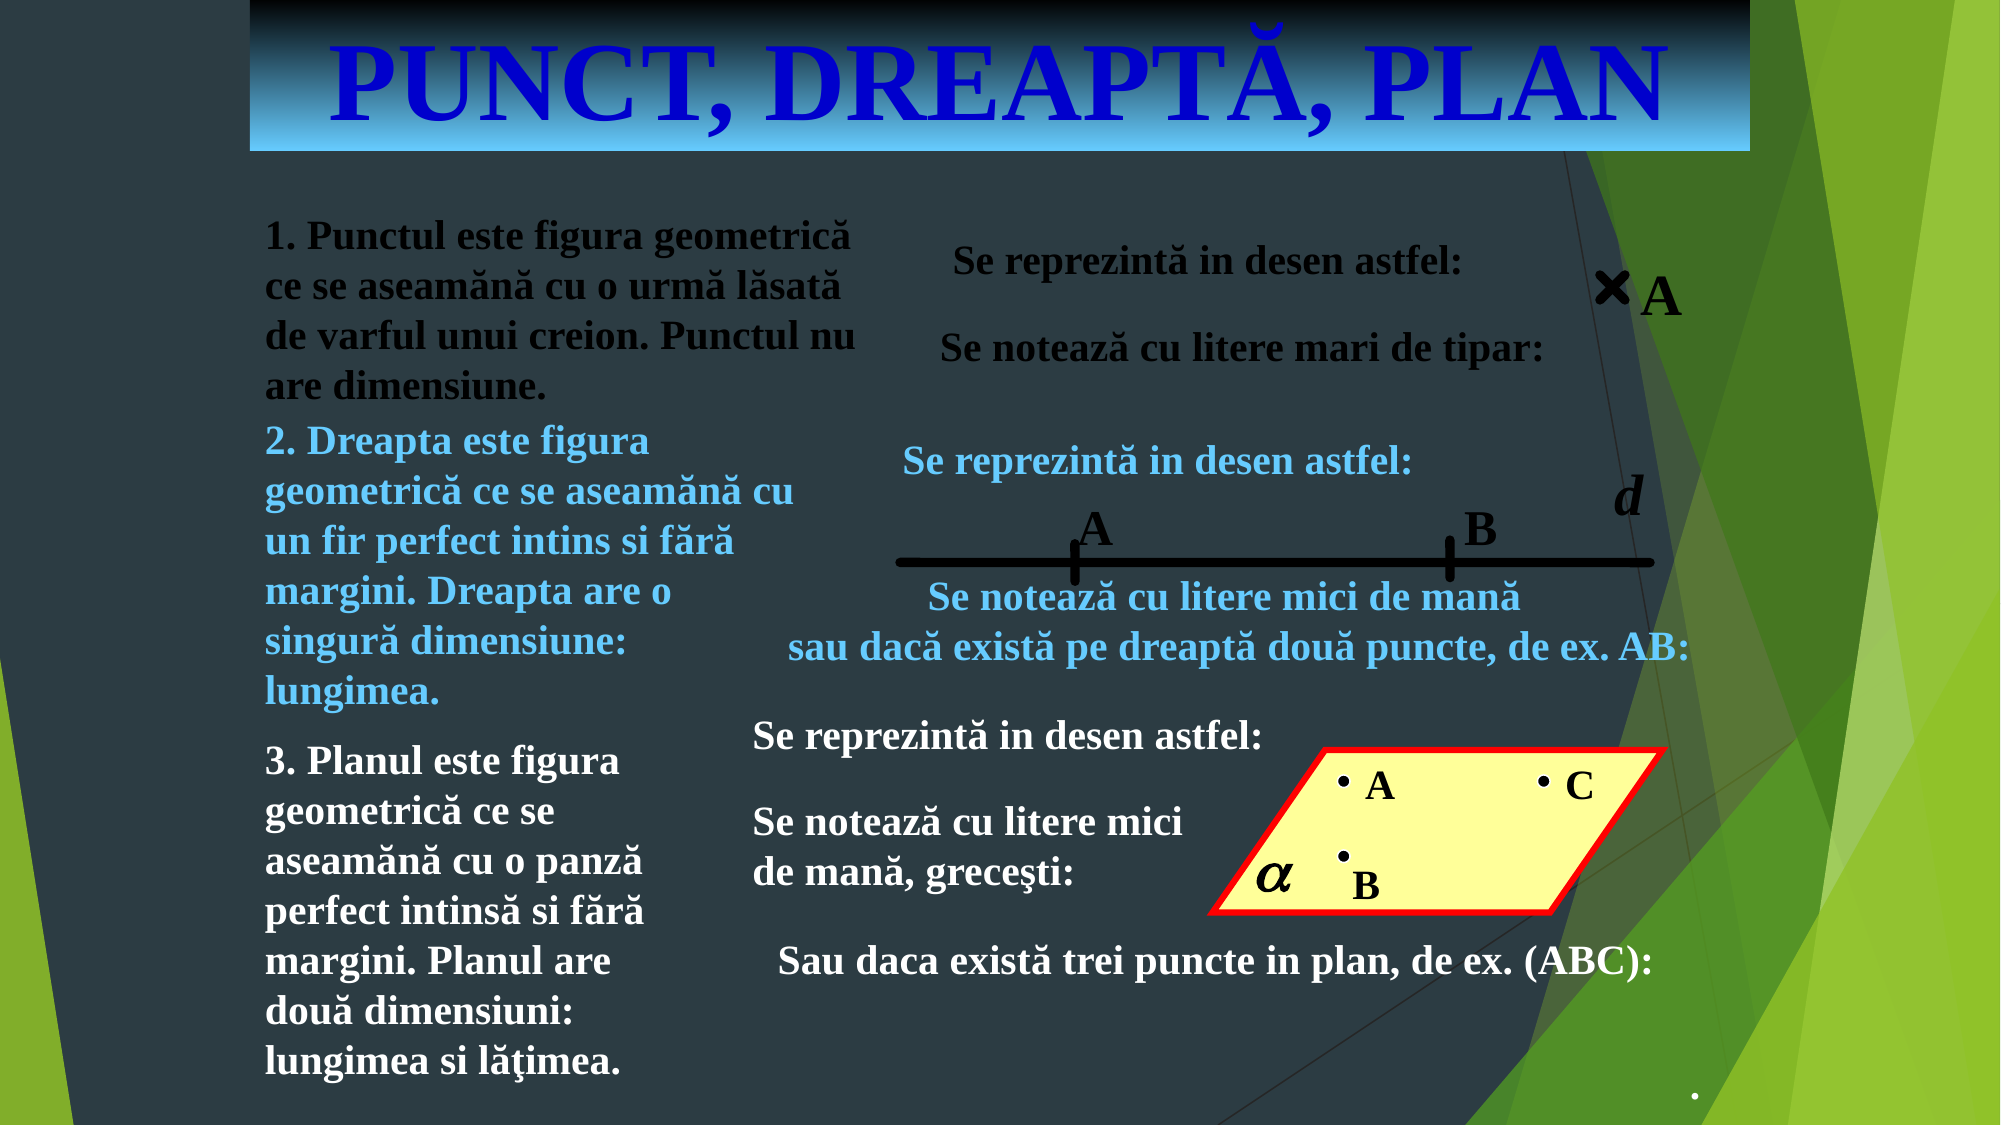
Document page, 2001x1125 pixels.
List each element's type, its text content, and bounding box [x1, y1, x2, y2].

text_box 2. Dreapta este figura geometrică ce se aseamănă cu un fir perfect intins si fără margini. Dreapta are o singură dimensiune: lungimea. [249, 404, 826, 721]
text_box A [1625, 249, 1726, 336]
text_box . [1674, 1050, 1726, 1116]
text_box Se notează cu litere mari de tipar: [924, 312, 1563, 378]
text_box [1212, 750, 1663, 913]
text_box B [1337, 849, 1388, 916]
text_box 3. Planul este figura geometrică ce se aseamănă cu o panză perfect intinsă si fără margini. Planul are două dimensiuni: lungimea si lăţimea. [249, 725, 725, 1091]
text_box d [1599, 450, 1700, 536]
text_box B [1449, 487, 1513, 563]
text_box Se reprezintă in desen astfel: [737, 699, 1363, 766]
text_box Se notează cu litere mici de mană [912, 561, 1663, 611]
text_box A [1062, 487, 1126, 563]
text_box C [1550, 750, 1601, 816]
text_box Sau daca există trei puncte in plan, de ex. (ABC): [762, 924, 1713, 991]
text_box 1. Punctul este figura geometrică ce se aseamănă cu o urmă lăsată de varful unui creion. Punctul nu are dimensiune. [249, 200, 888, 416]
text_box Se reprezintă in desen astfel: [887, 425, 1513, 491]
text_box Se notează cu litere mici de mană, greceşti: [737, 786, 1225, 902]
text_box sau dacă există pe dreaptă două puncte, de ex. AB: [762, 611, 1713, 677]
text_box A [1350, 750, 1401, 816]
text_box PUNCT, DREAPTĂ, PLAN [249, 0, 1750, 150]
text_box Se reprezintă in desen astfel: [937, 224, 1525, 291]
text_box  [1237, 825, 1313, 911]
